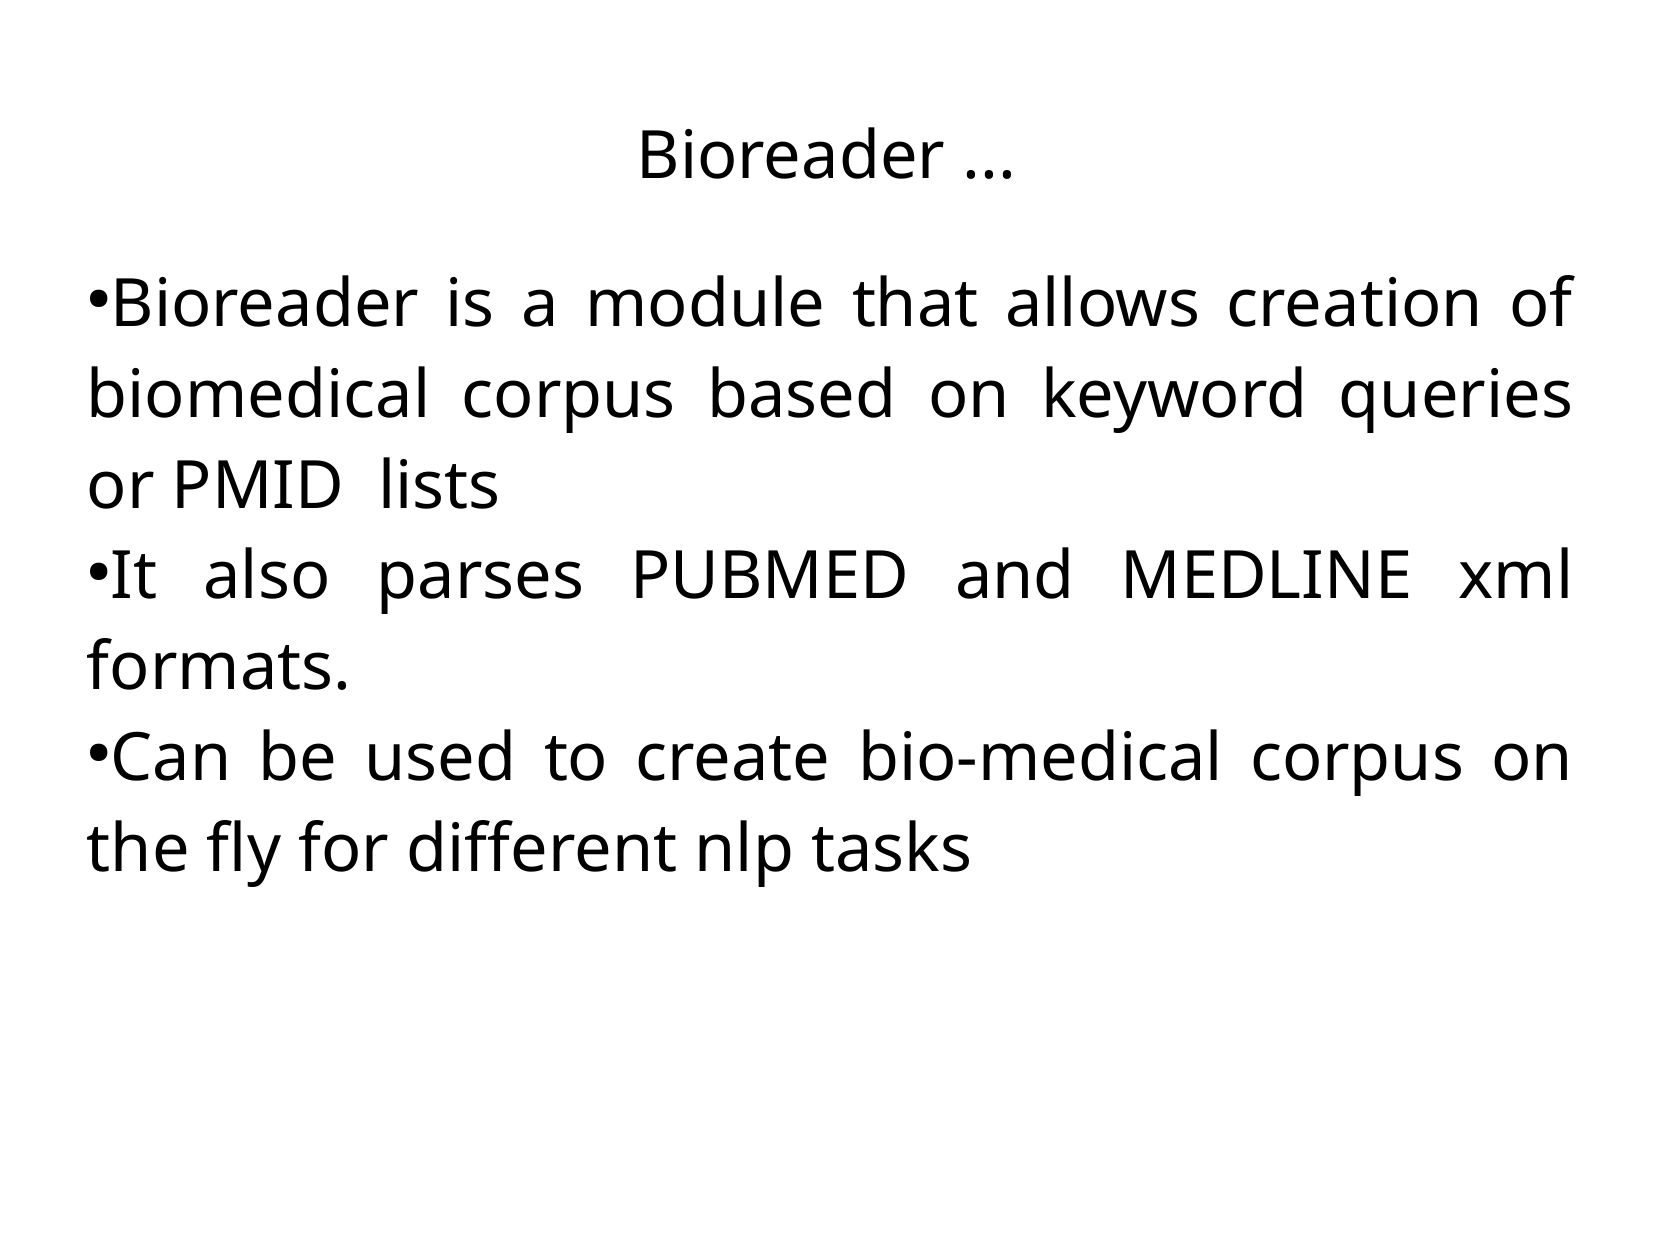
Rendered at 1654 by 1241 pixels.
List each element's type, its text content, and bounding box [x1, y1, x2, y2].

subtitle Bioreader is a module that allows creation of biomedical corpus based on keyword queries or PMID lists It also parses PUBMED and MEDLINE xml formats. Can be used to create bio-medical corpus on the fly for different nlp tasks [86, 171, 1576, 976]
title Bioreader ... [82, 56, 1571, 250]
